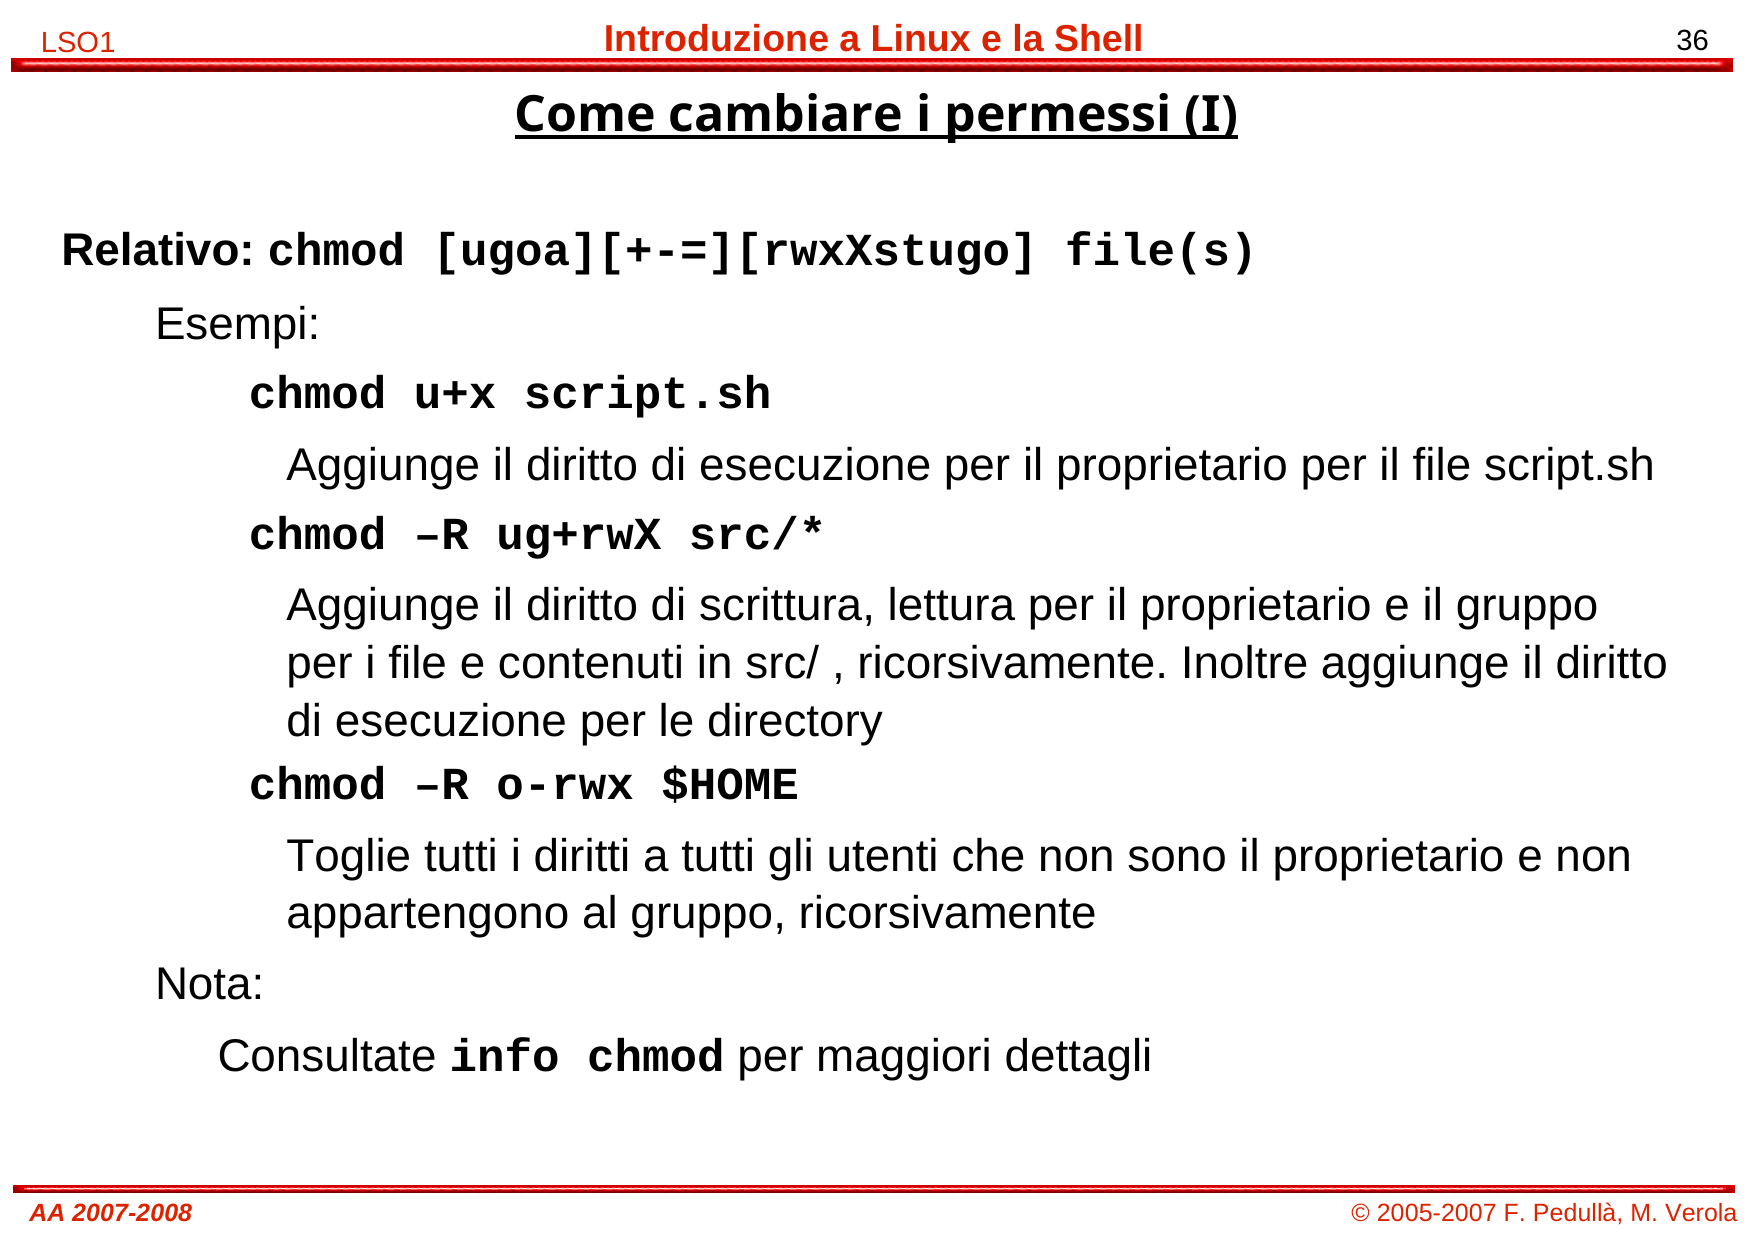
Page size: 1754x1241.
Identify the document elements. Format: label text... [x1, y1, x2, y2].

picture [11, 58, 1733, 72]
list Relativo: chmod [ugoa][+-=][rwxXstugo] file(s) Esempi: chmod u+x script.sh Aggiunge il diritto di esecuzione per il proprietario per il file script.sh chmod –R ug+rwX src/* Aggiunge il diritto di scrittura, lettura per il proprietario e il gruppo per i file e contenuti in src/ , ricorsivamente. Inoltre aggiunge il diritto di esecuzione per le directory chmod –R o-rwx $HOME Toglie tutti i diritti a tutti gli utenti che non sono il proprietario e non appartengono al gruppo, ricorsivamente Nota: Consultate info chmod per maggiori dettagli [46, 215, 1684, 1146]
picture [13, 1185, 1735, 1193]
title Come cambiare i permessi (I) [468, 66, 1285, 162]
